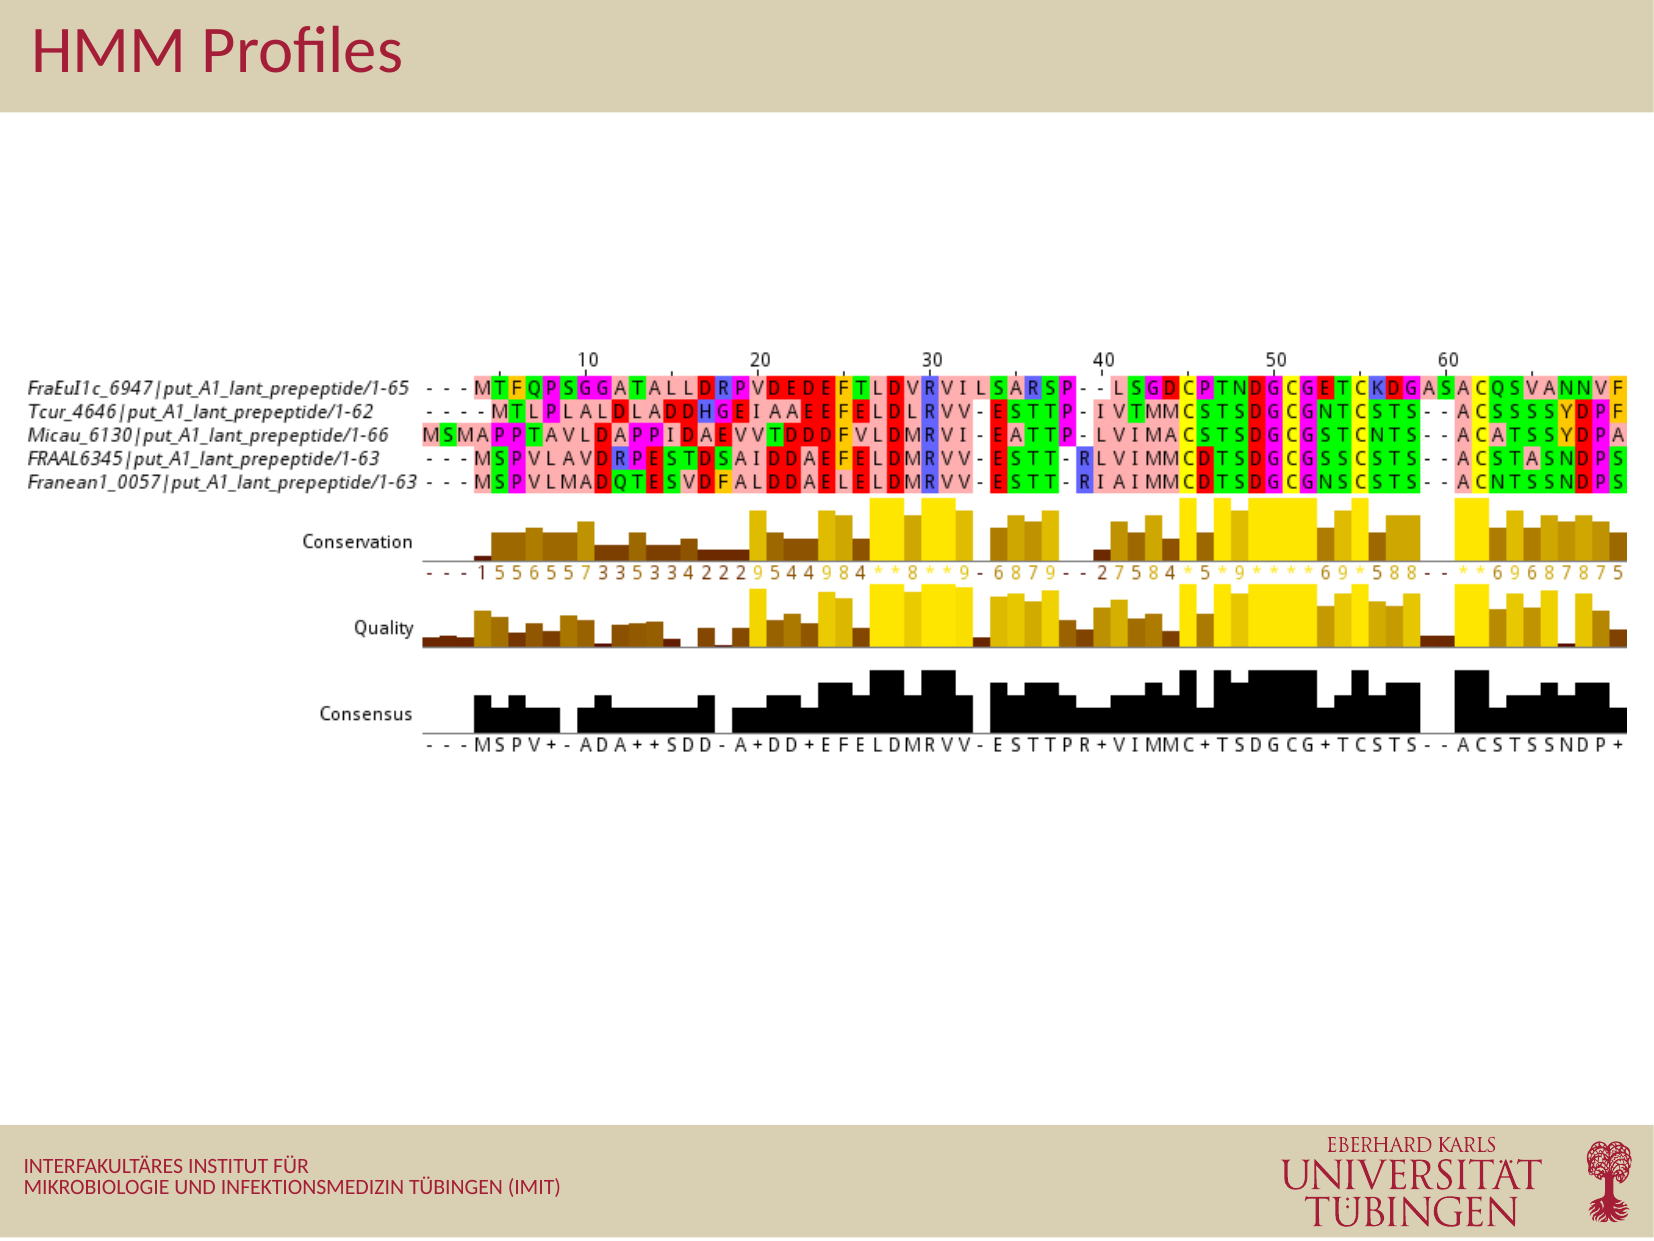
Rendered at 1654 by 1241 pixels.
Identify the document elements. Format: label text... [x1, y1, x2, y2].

picture [27, 348, 1627, 780]
title HMM Profiles [31, 0, 1374, 113]
